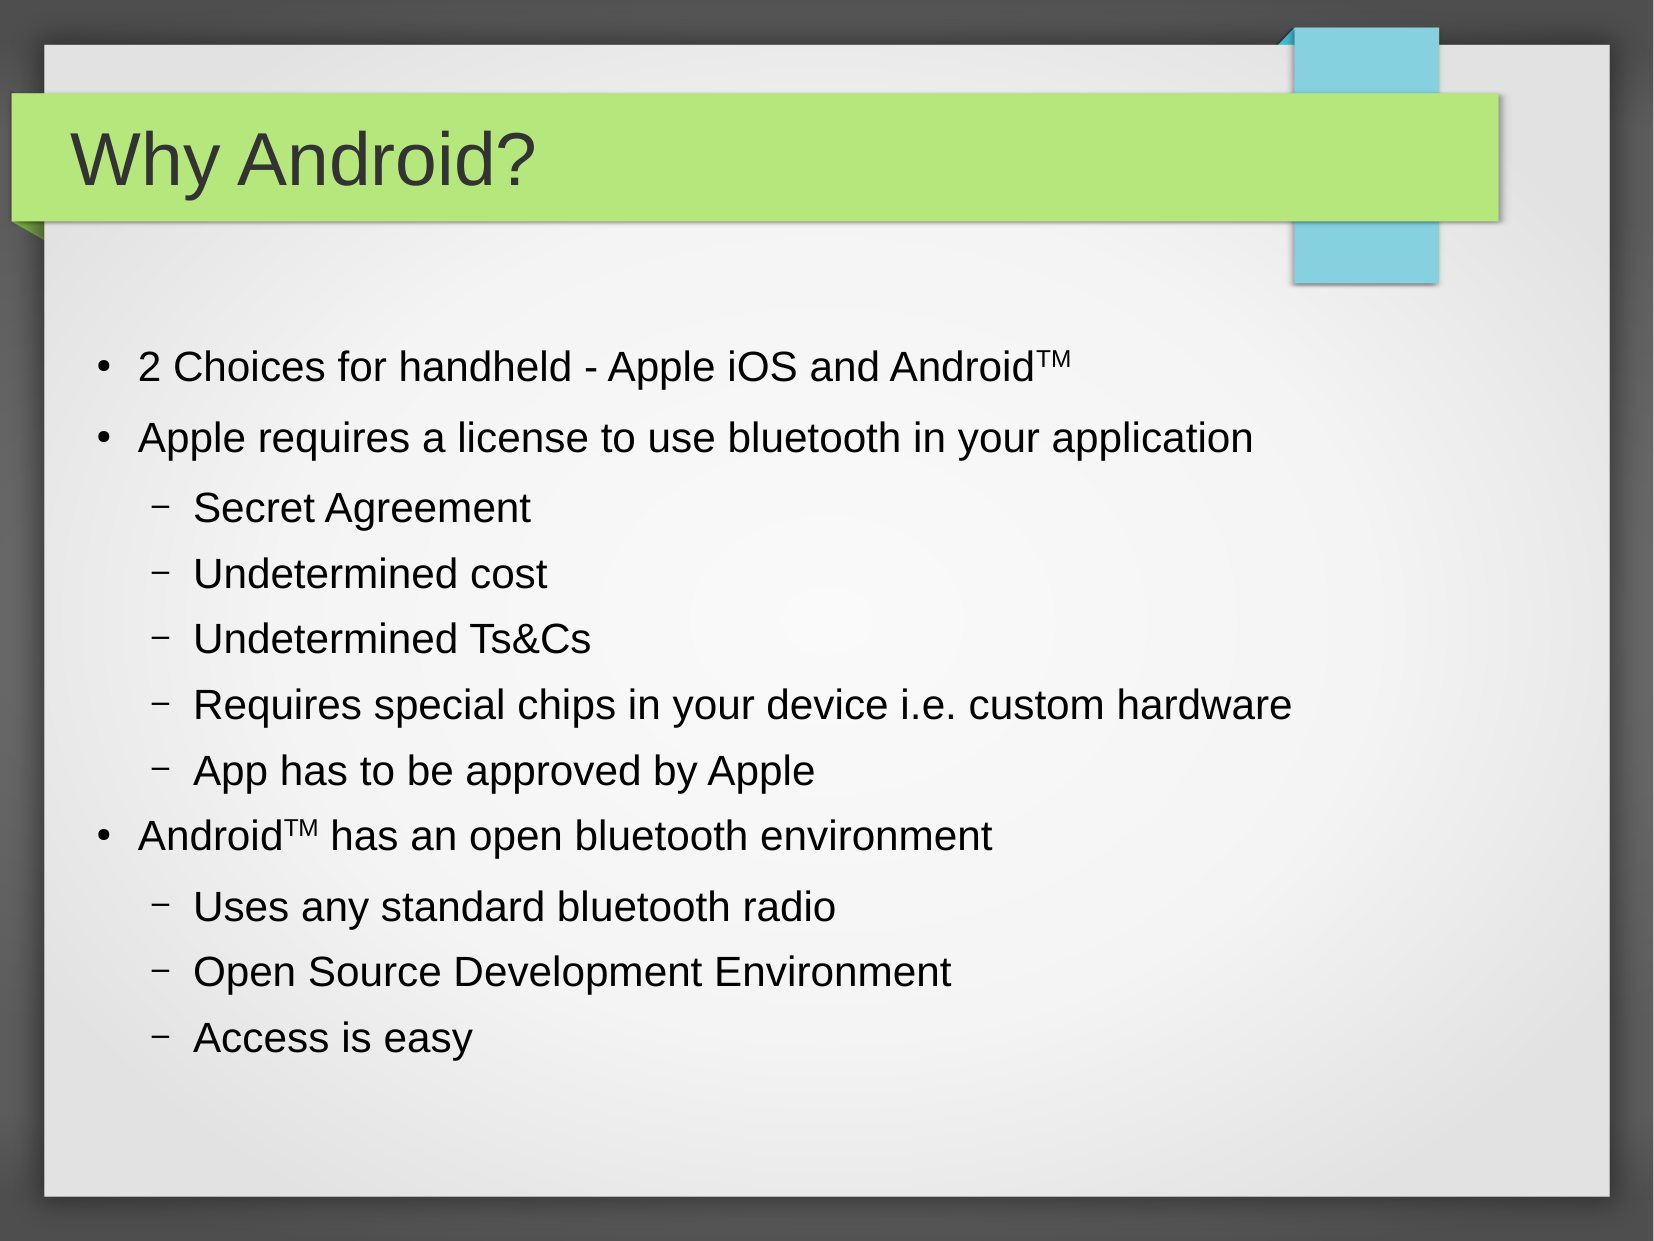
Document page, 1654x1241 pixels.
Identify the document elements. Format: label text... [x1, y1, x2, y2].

list 2 Choices for handheld - Apple iOS and AndroidTM Apple requires a license to use bluetooth in your application Secret Agreement Undetermined cost Undetermined Ts&Cs Requires special chips in your device i.e. custom hardware App has to be approved by Apple AndroidTM has an open bluetooth environment Uses any standard bluetooth radio Open Source Development Environment Access is easy [82, 343, 1538, 1063]
title Why Android? [70, 106, 1229, 213]
picture [0, 0, 1654, 1241]
